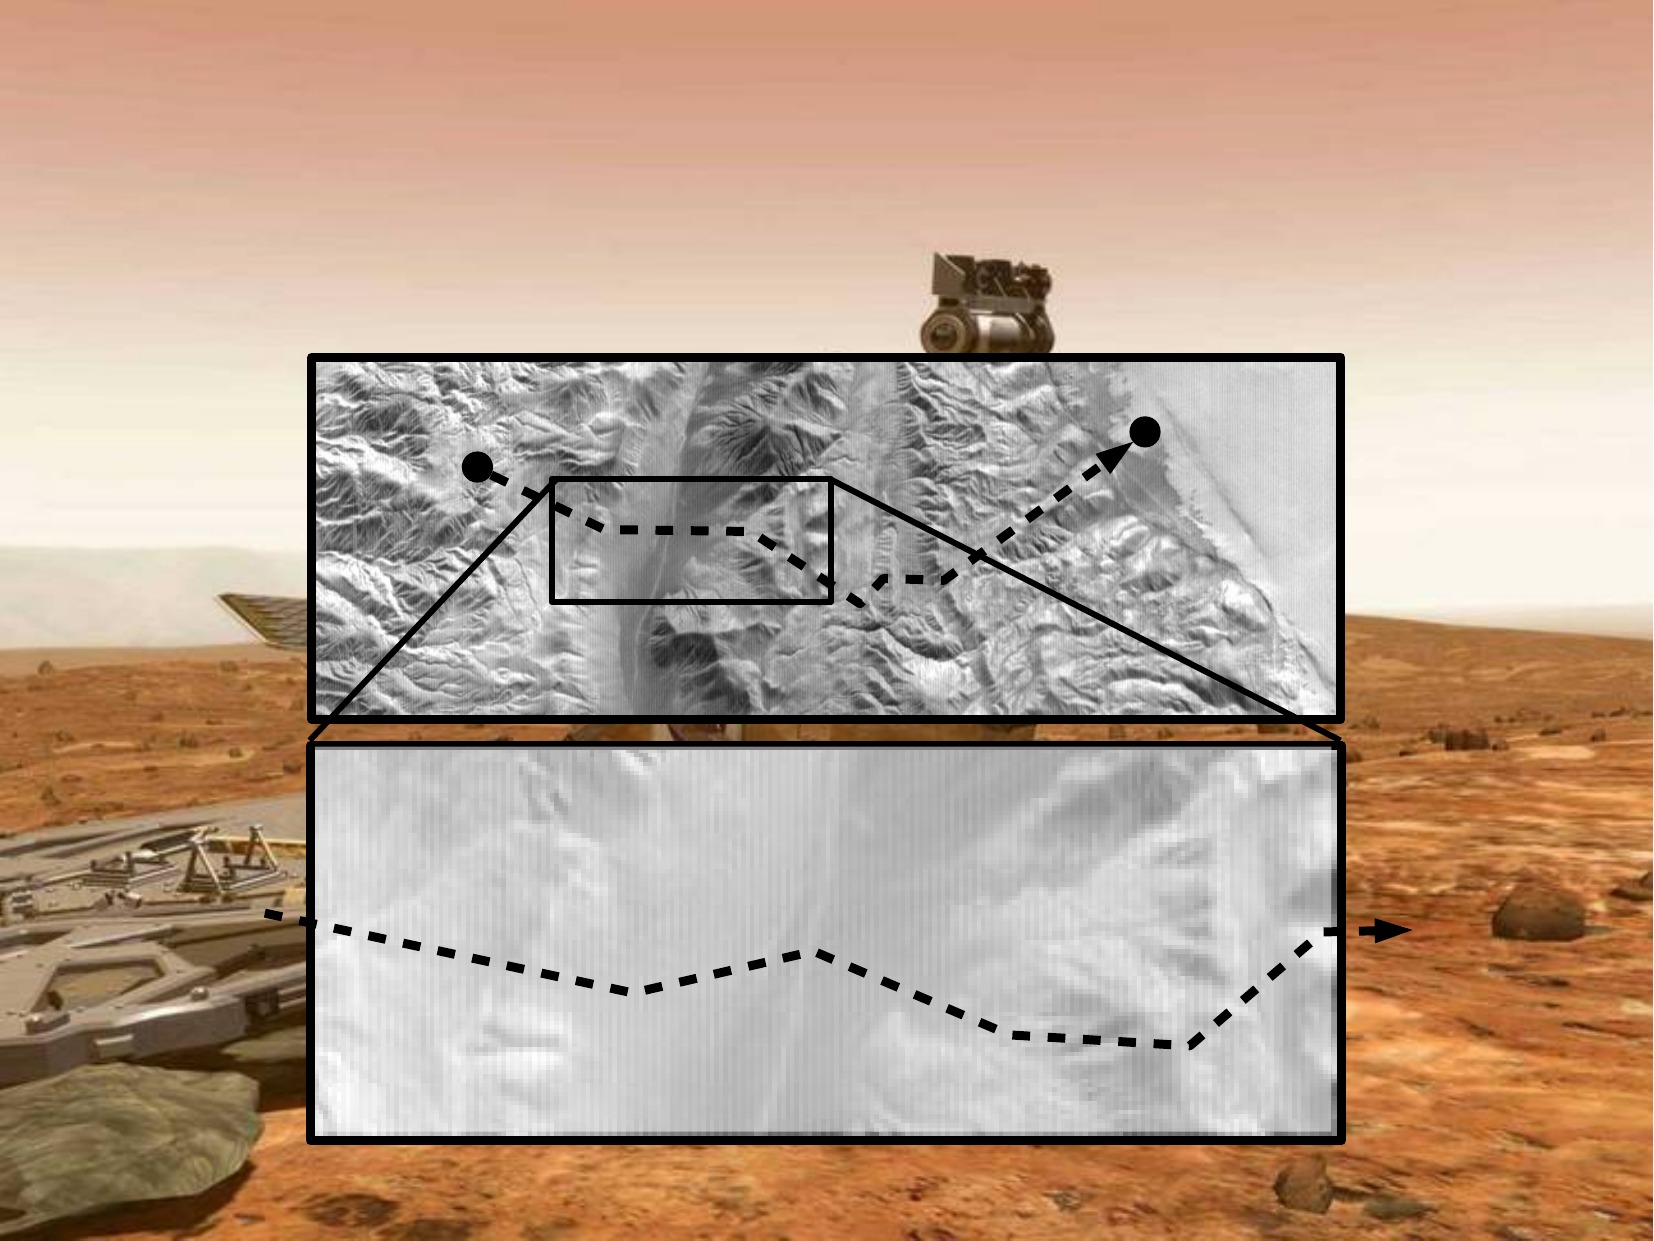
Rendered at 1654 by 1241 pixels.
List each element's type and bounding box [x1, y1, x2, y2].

text_box [1129, 416, 1161, 448]
text_box [461, 451, 494, 483]
picture [0, 0, 1653, 1241]
text_box [315, 746, 1332, 1132]
